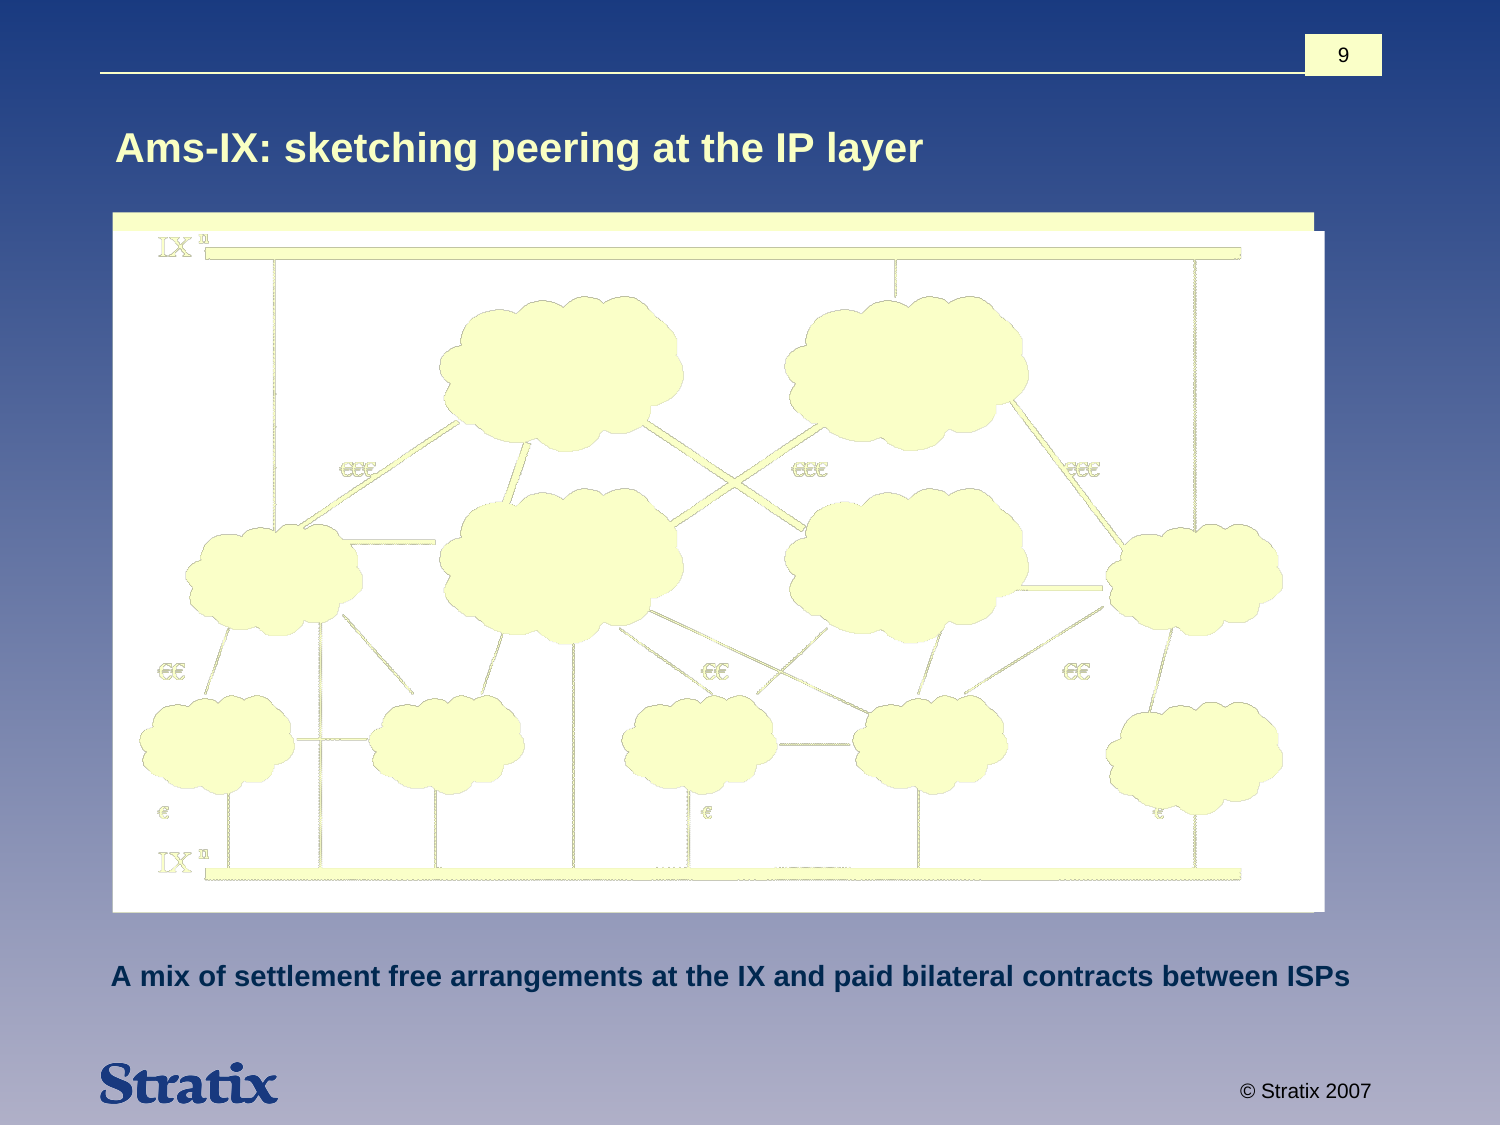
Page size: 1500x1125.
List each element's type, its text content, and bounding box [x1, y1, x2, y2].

picture [112, 231, 1326, 913]
text_box A mix of settlement free arrangements at the IX and paid bilateral contracts between ISPs [95, 951, 1367, 1001]
title Ams-IX: sketching peering at the IP layer [99, 112, 1375, 238]
text_box [112, 212, 1315, 231]
